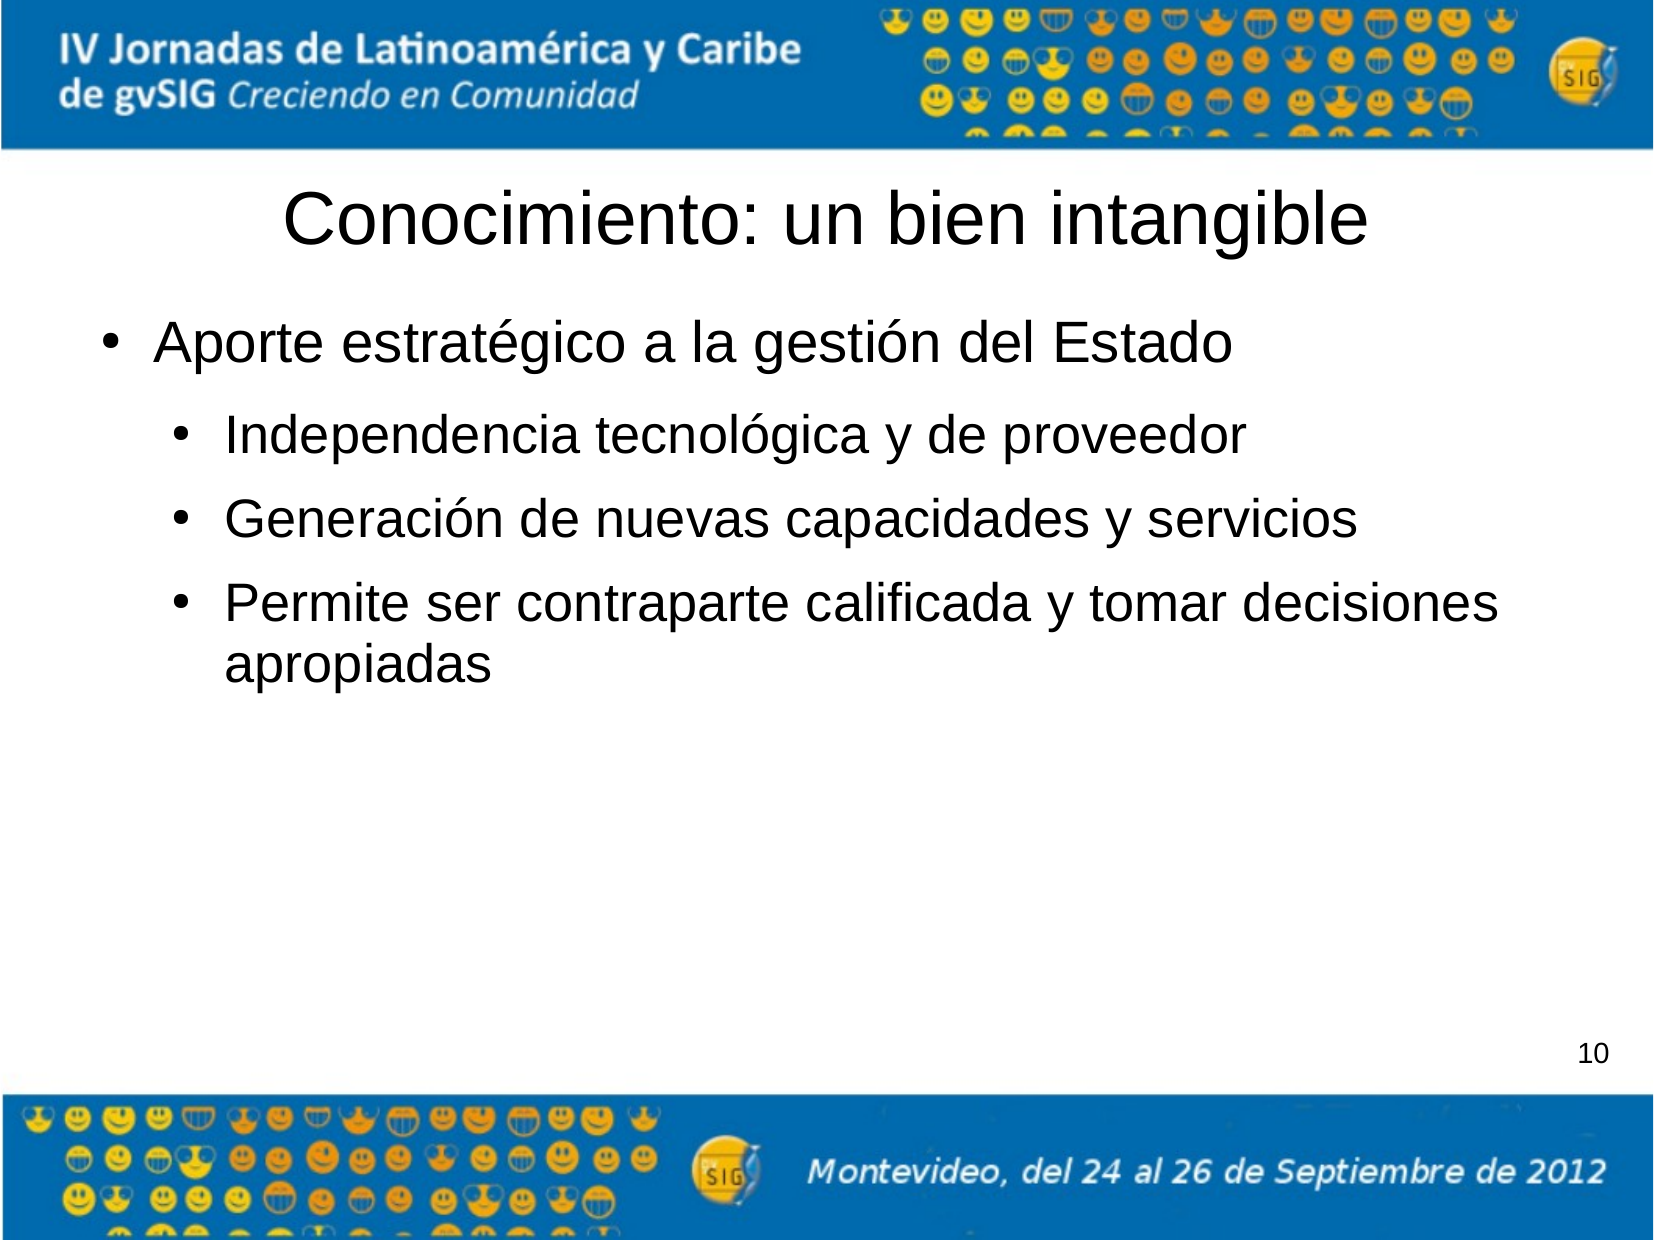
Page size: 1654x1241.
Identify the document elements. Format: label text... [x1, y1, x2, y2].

list Aporte estratégico a la gestión del Estado Independencia tecnológica y de proveedor Generación de nuevas capacidades y servicios Permite ser contraparte calificada y tomar decisiones apropiadas [82, 309, 1571, 1070]
picture [0, 0, 1654, 1240]
title Conocimiento: un bien intangible [82, 168, 1571, 269]
